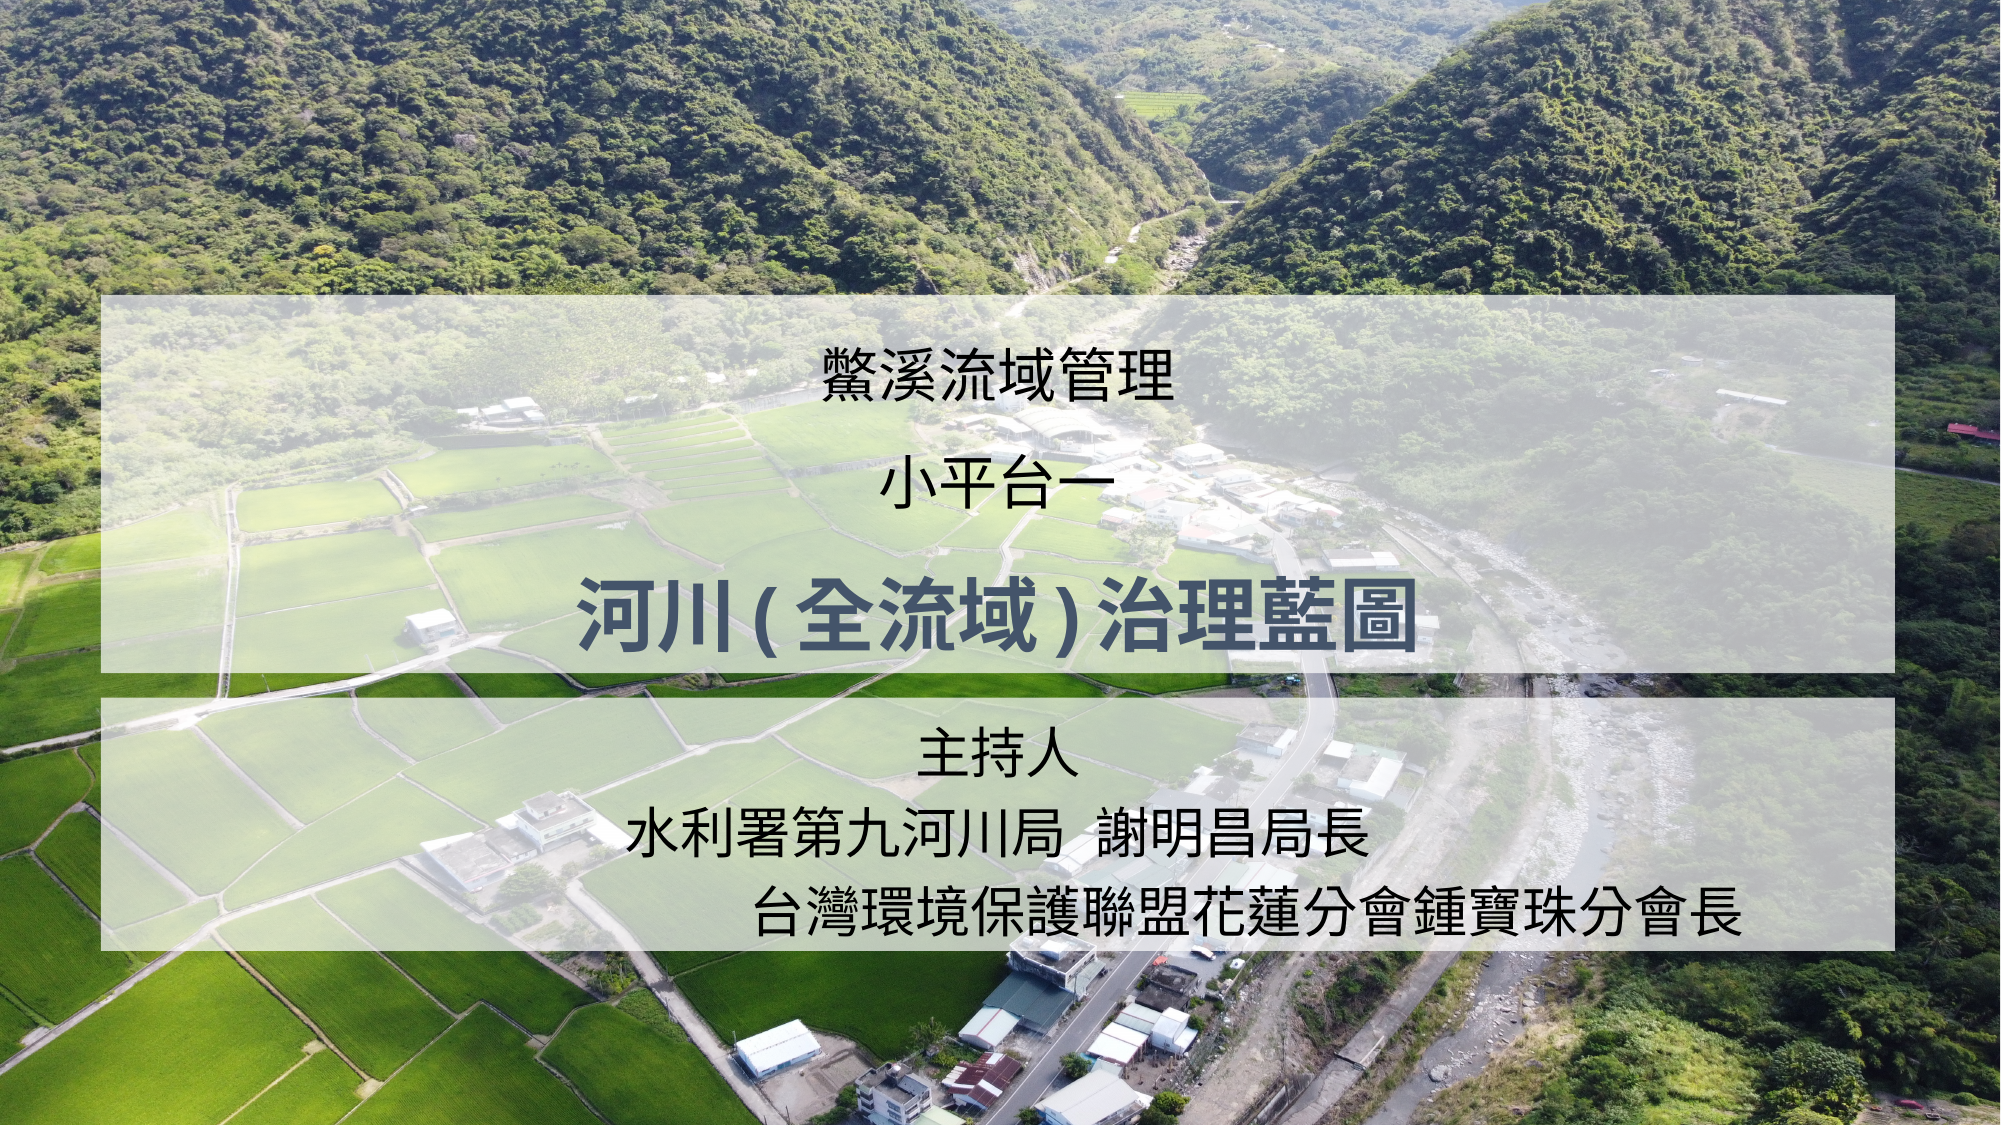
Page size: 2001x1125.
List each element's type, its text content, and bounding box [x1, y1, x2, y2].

picture [0, 0, 2001, 1125]
text_box 主持人 水利署第九河川局 謝明昌局長 台灣環境保護聯盟花蓮分會鍾寶珠分會長 [100, 697, 1895, 951]
text_box 鱉溪流域管理 小平台一 河川(全流域)治理藍圖 [100, 294, 1895, 674]
